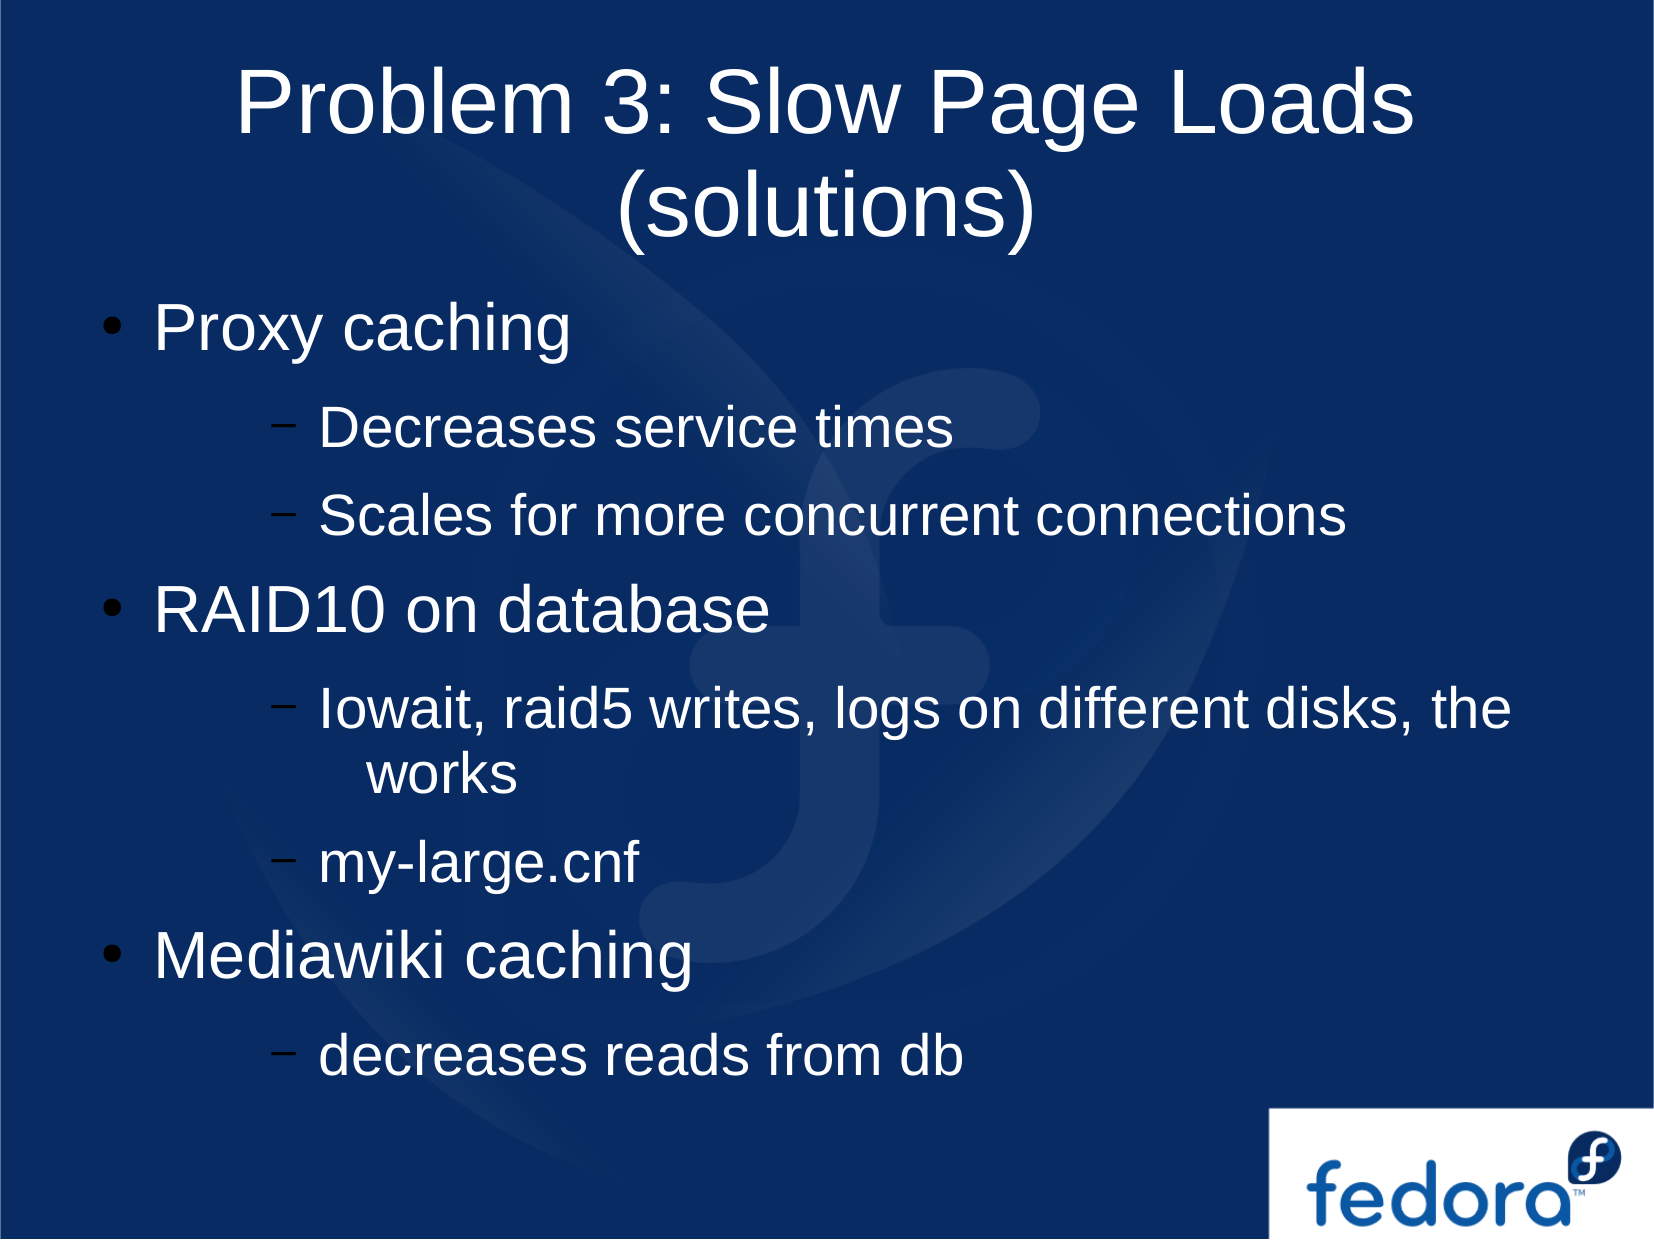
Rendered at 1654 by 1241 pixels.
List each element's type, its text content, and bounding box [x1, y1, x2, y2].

picture [0, 0, 1654, 1239]
title Problem 3: Slow Page Loads (solutions) [82, 50, 1571, 256]
list Proxy caching Decreases service times Scales for more concurrent connections RAID10 on database Iowait, raid5 writes, logs on different disks, the works my-large.cnf Mediawiki caching decreases reads from db [82, 290, 1571, 1094]
